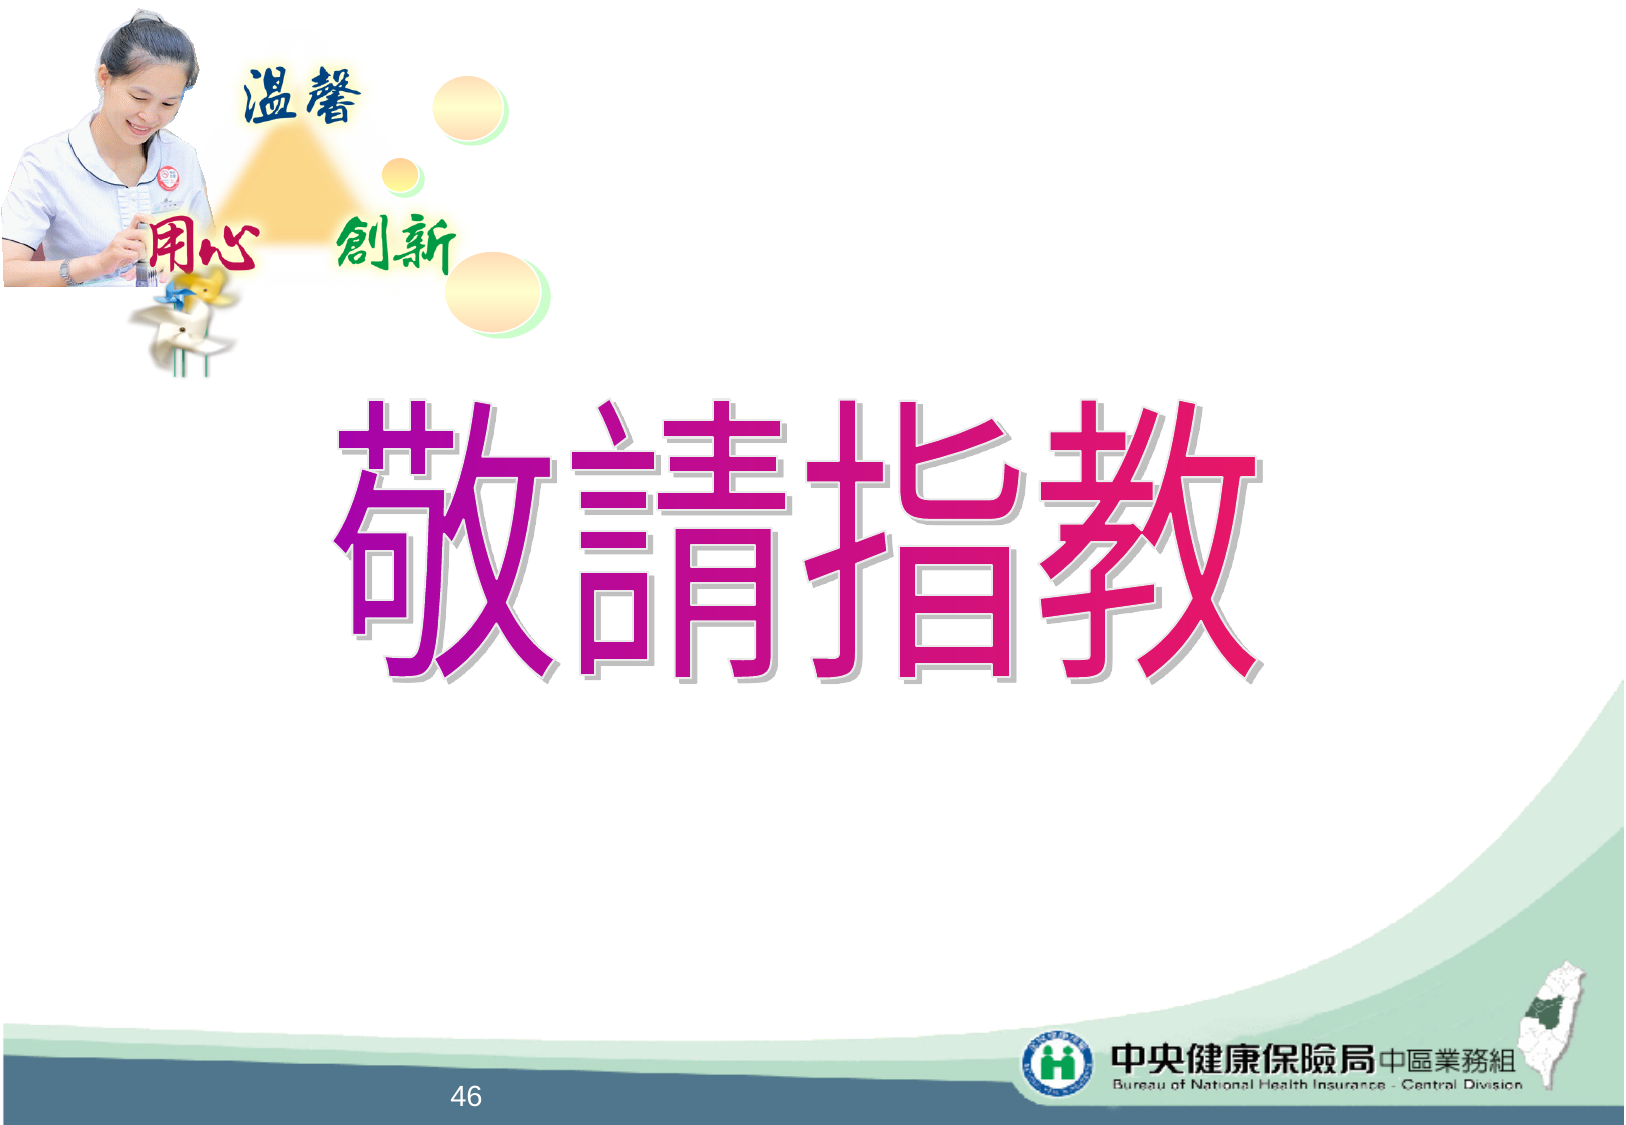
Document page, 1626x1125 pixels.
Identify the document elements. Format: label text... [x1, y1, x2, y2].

text_box 敬請指教 [596, 398, 628, 449]
text_box 敬請指教 [580, 491, 648, 510]
text_box 敬請指教 [570, 451, 655, 470]
text_box 敬請指教 [580, 531, 648, 550]
text_box 敬請指教 [803, 399, 888, 679]
text_box 敬請指教 [331, 399, 555, 680]
text_box 敬請指教 [899, 545, 1010, 679]
text_box 敬請指教 [1038, 399, 1258, 680]
text_box [435, 1065, 815, 1125]
text_box 敬請指教 [580, 571, 649, 675]
text_box 敬請指教 [656, 399, 787, 511]
text_box 敬請指教 [899, 400, 1021, 520]
text_box 敬請指教 [674, 527, 772, 679]
